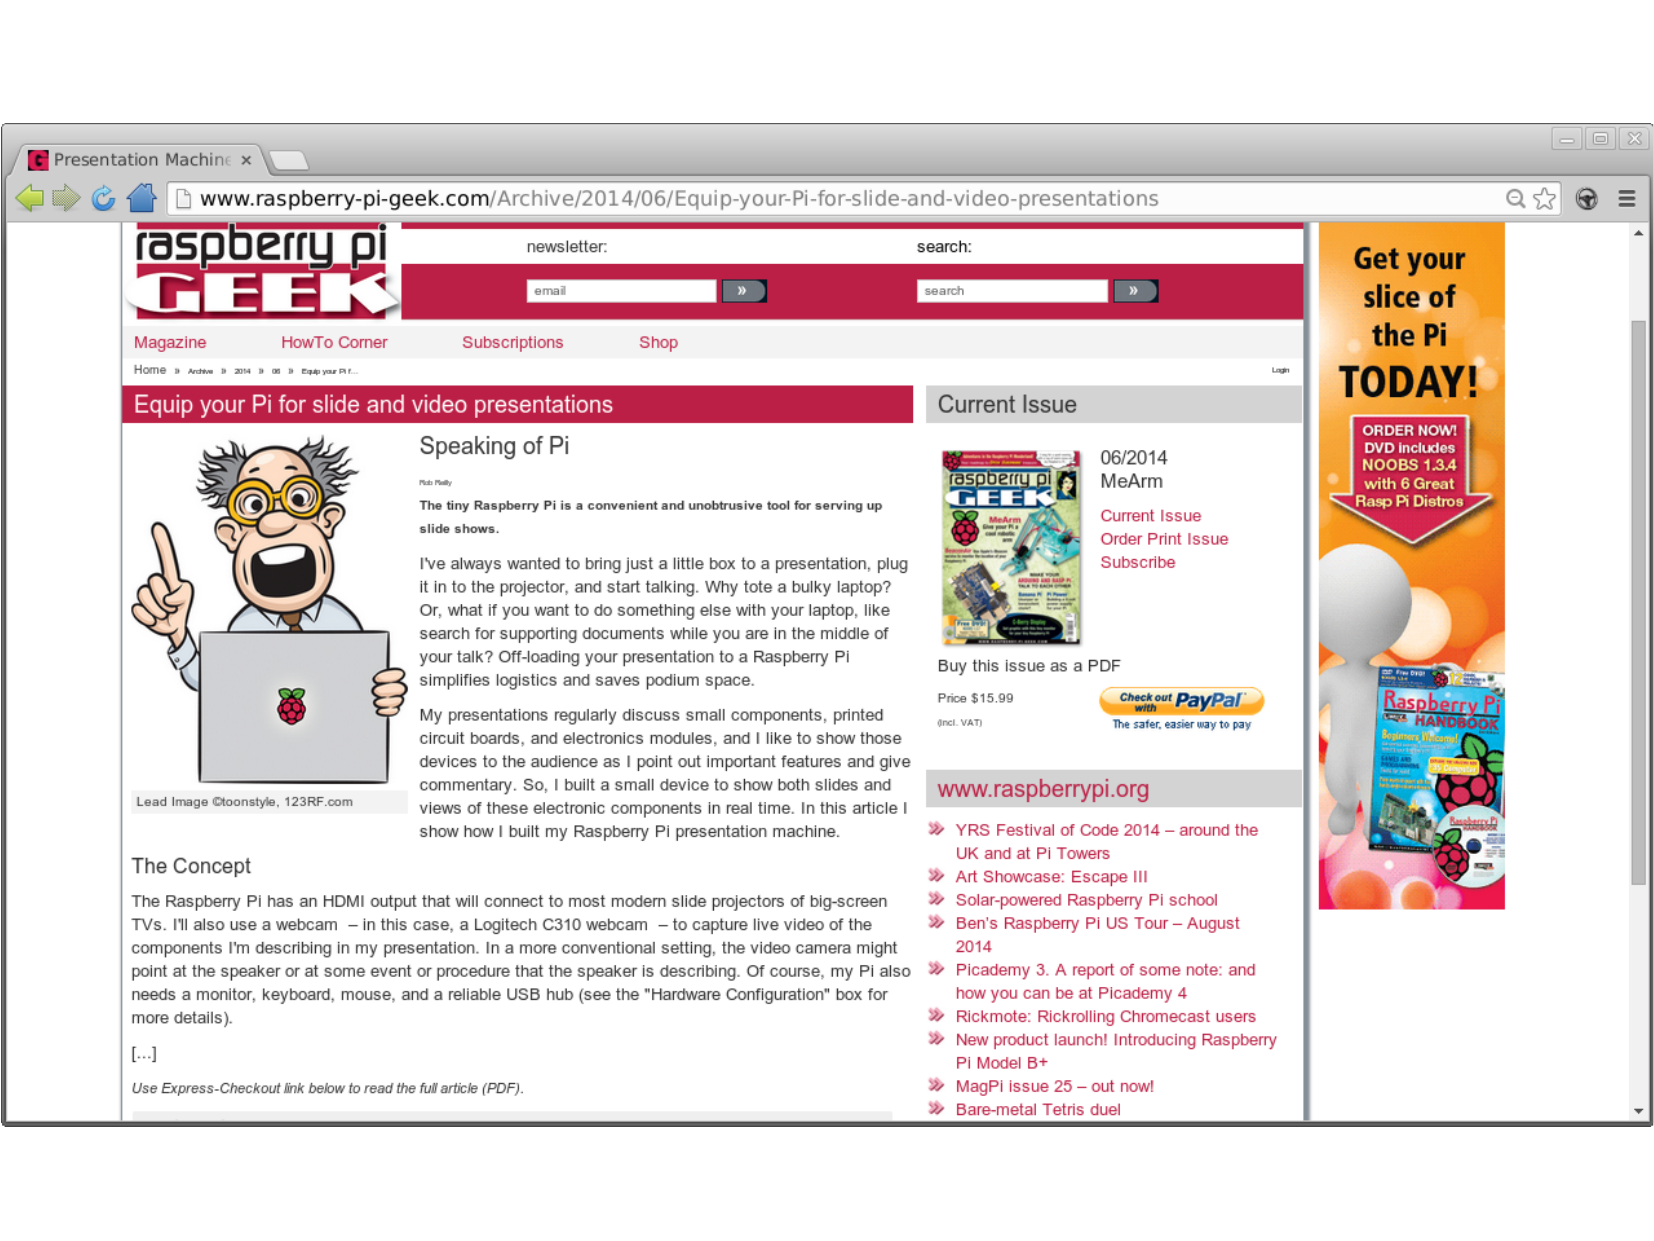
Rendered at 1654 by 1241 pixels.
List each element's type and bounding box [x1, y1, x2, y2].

picture [1, 123, 1654, 1127]
